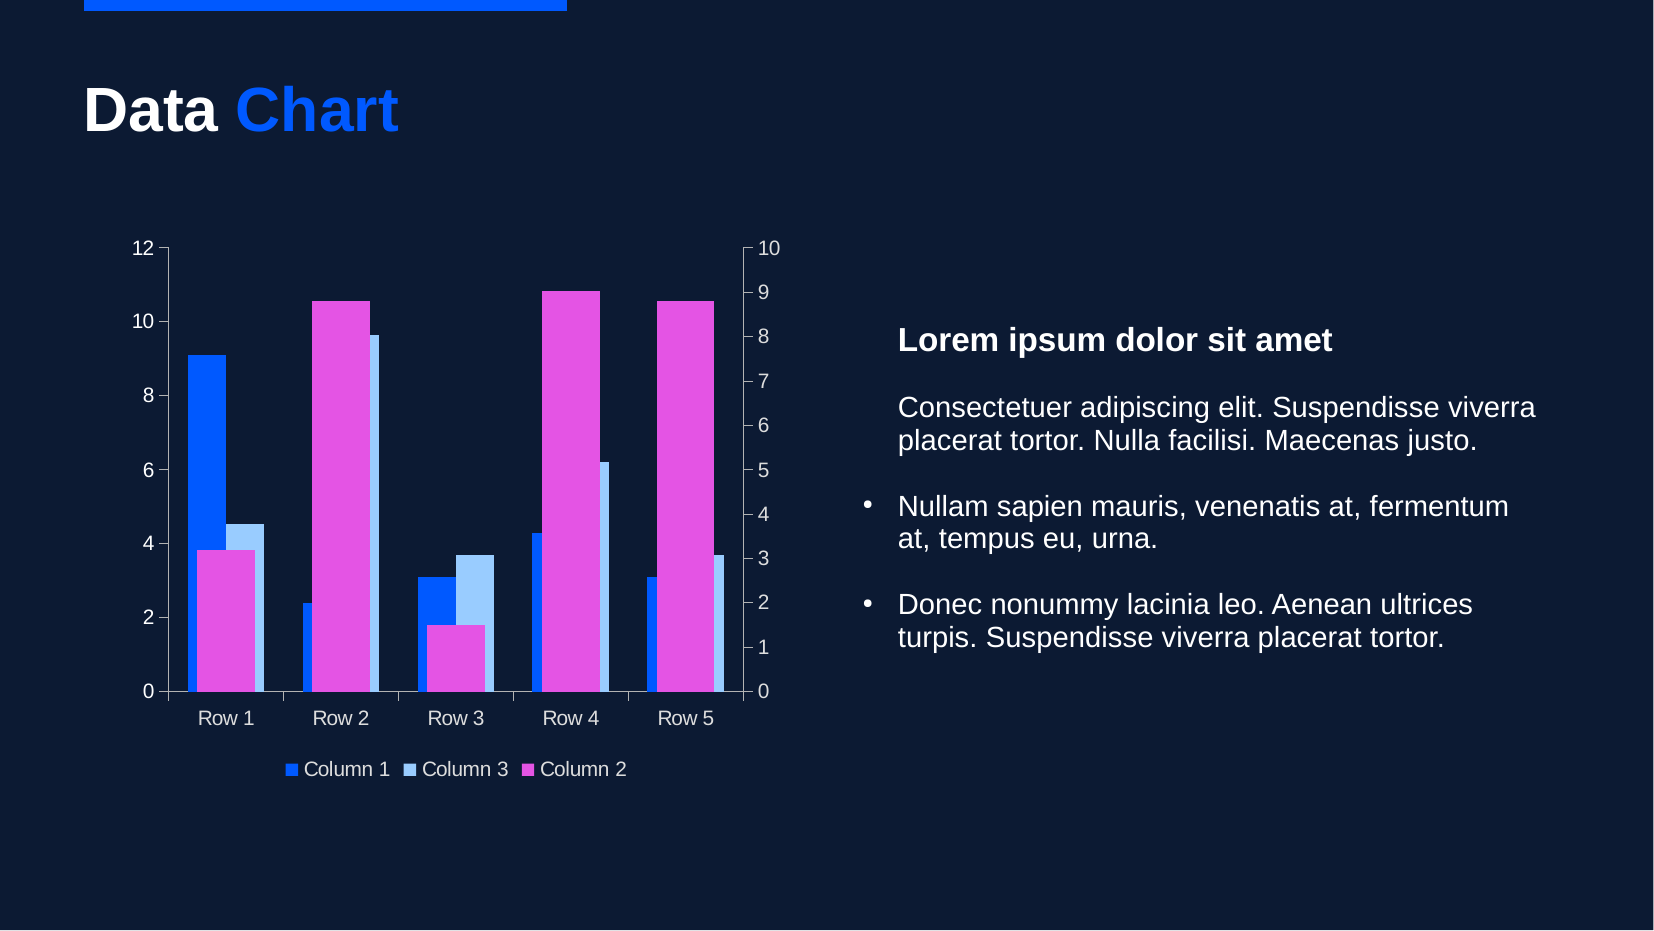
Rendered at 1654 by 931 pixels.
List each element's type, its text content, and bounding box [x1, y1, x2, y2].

title Data Chart [83, 75, 1570, 188]
chart [118, 225, 794, 788]
text_box Lorem ipsum dolor sit amet Consectetuer adipiscing elit. Suspendisse viverra placerat tortor. Nulla facilisi. Maecenas justo. Nullam sapien mauris, venenatis at, fermentum at, tempus eu, urna. Donec nonummy lacinia leo. Aenean ultrices turpis. Suspendisse viverra placerat tortor. [862, 187, 1538, 788]
